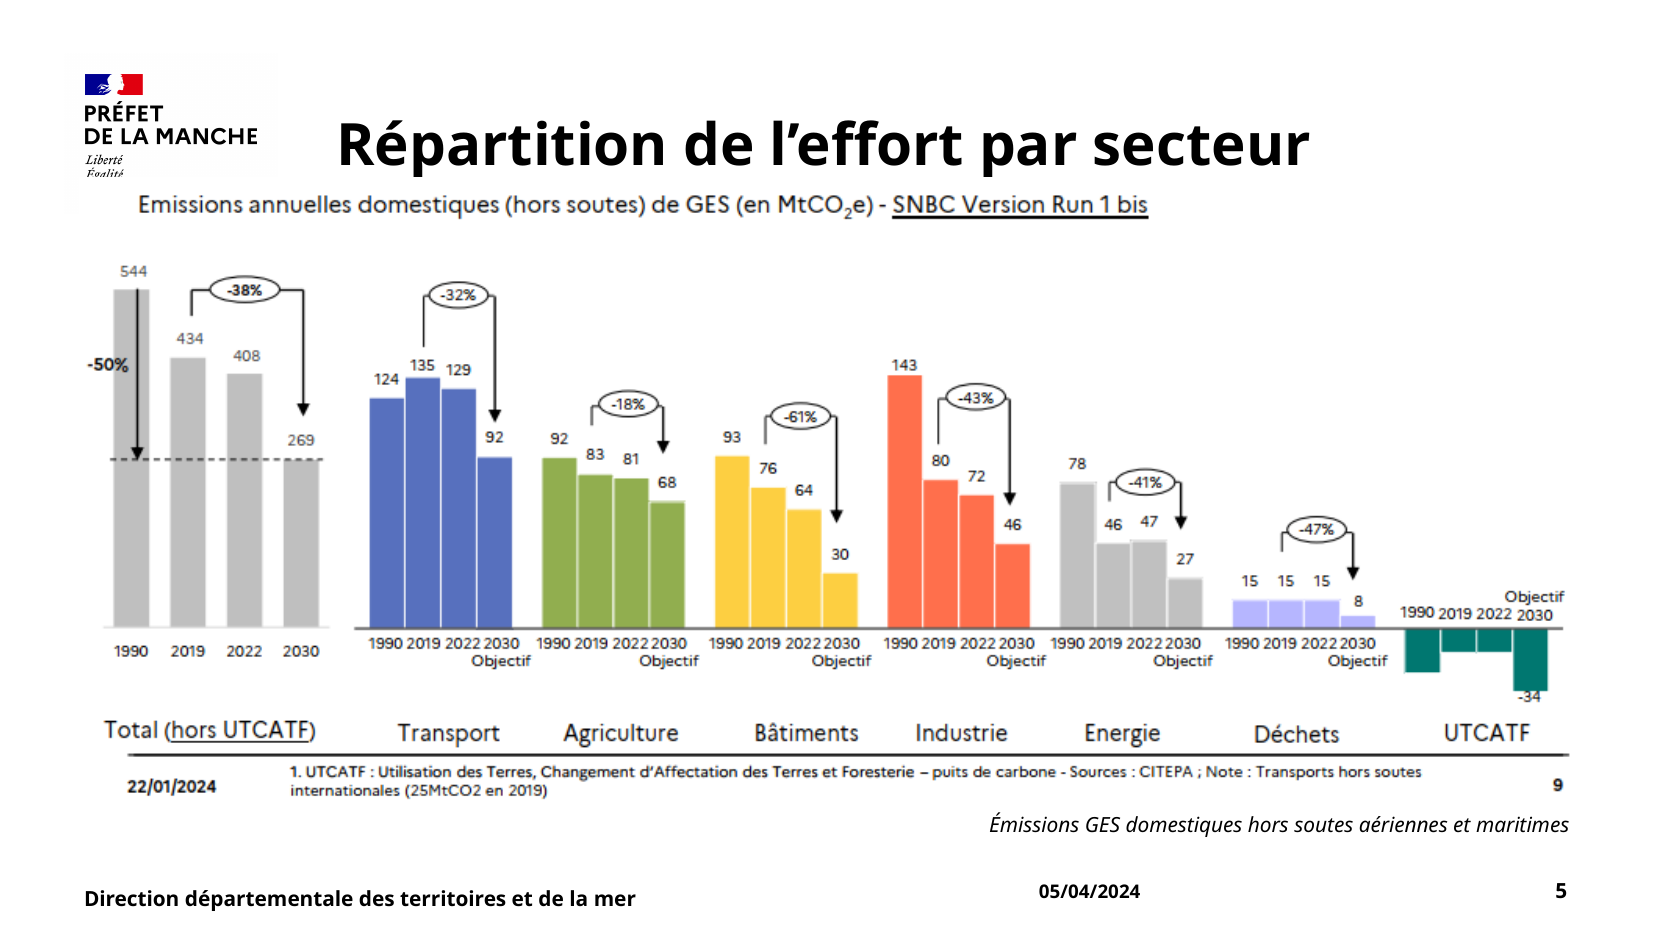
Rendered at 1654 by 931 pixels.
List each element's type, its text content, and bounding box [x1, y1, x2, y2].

title Répartition de l’effort par secteur [79, 64, 1568, 177]
text_box Émissions GES domestiques hors soutes aériennes et maritimes [974, 803, 1642, 869]
picture [64, 53, 1579, 807]
